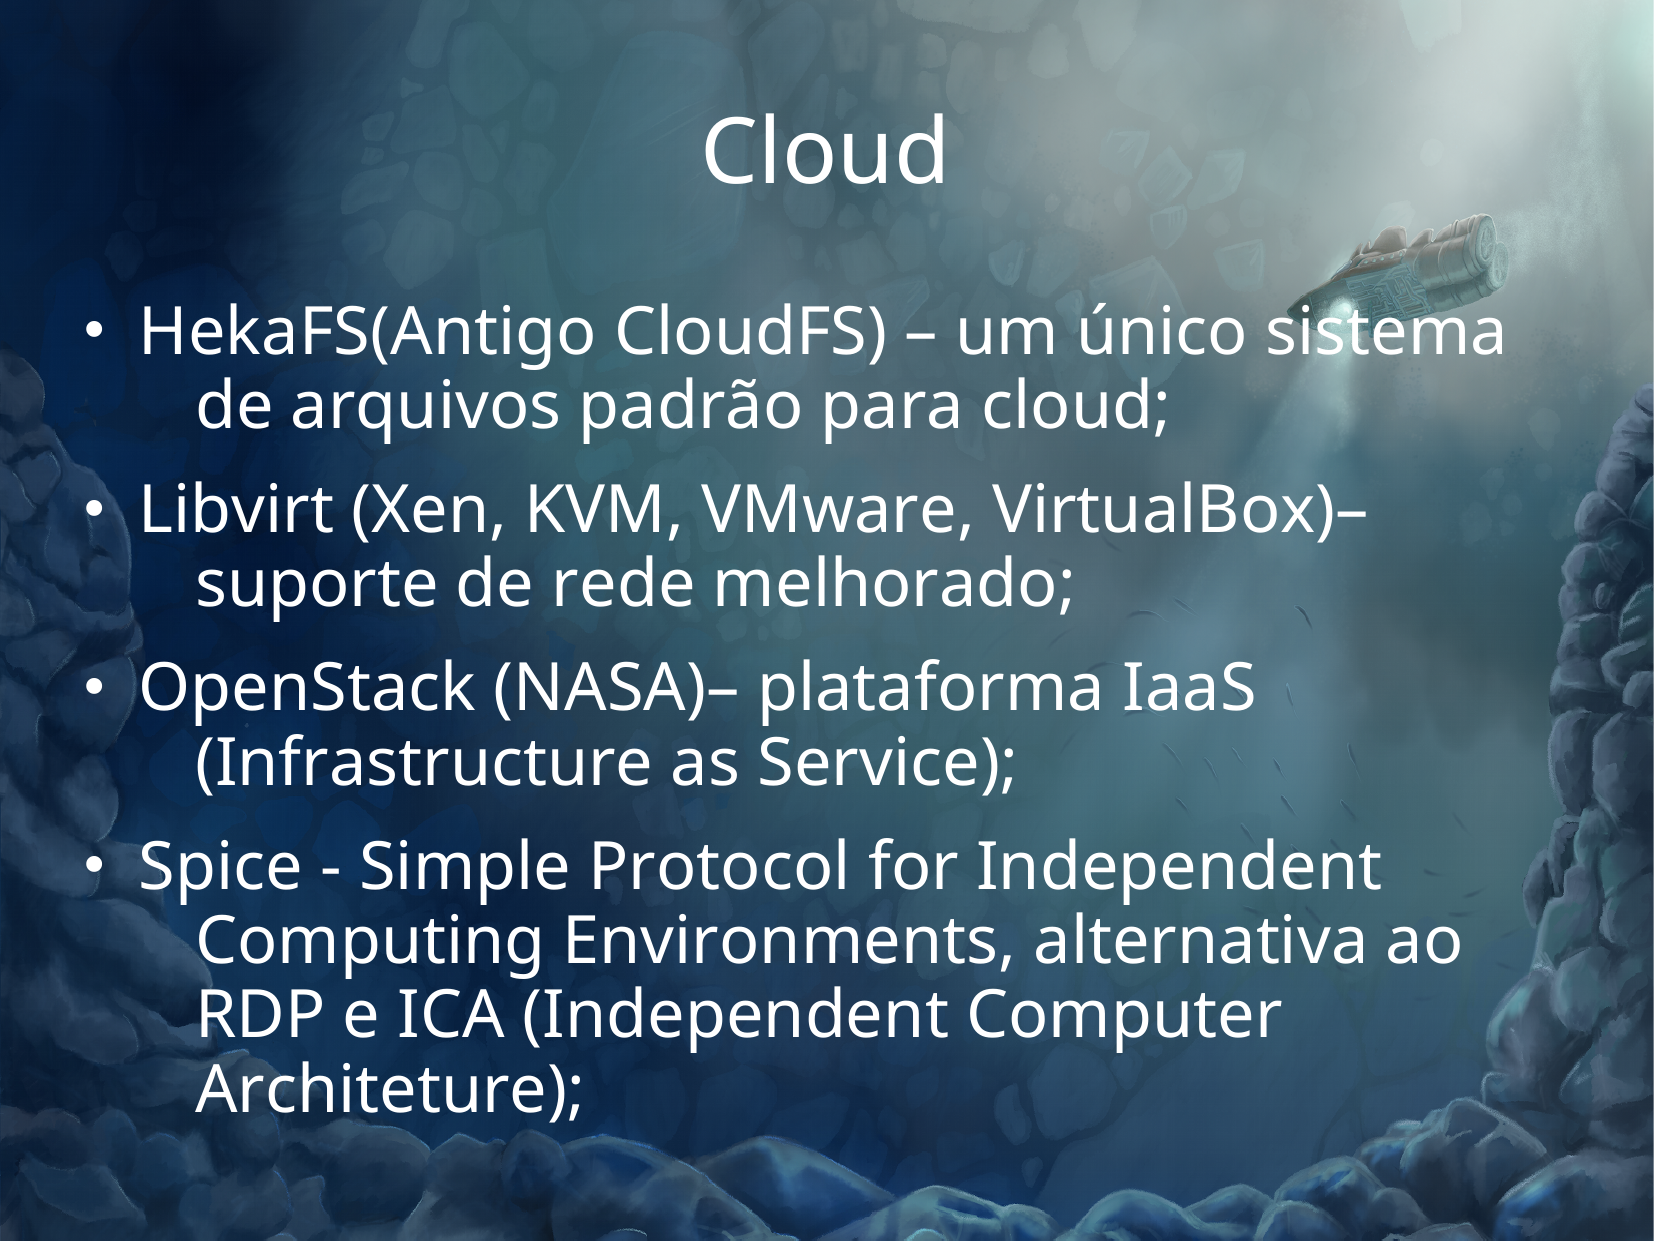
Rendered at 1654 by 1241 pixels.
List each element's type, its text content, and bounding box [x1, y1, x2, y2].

picture [0, 0, 1654, 1241]
list HekaFS(Antigo CloudFS) – um único sistema de arquivos padrão para cloud; Libvirt (Xen, KVM, VMware, VirtualBox)– suporte de rede melhorado; OpenStack (NASA)– plataforma IaaS (Infrastructure as Service); Spice - Simple Protocol for Independent Computing Environments, alternativa ao RDP e ICA (Independent Computer Architeture); [82, 290, 1570, 1114]
title Cloud [82, 49, 1570, 256]
